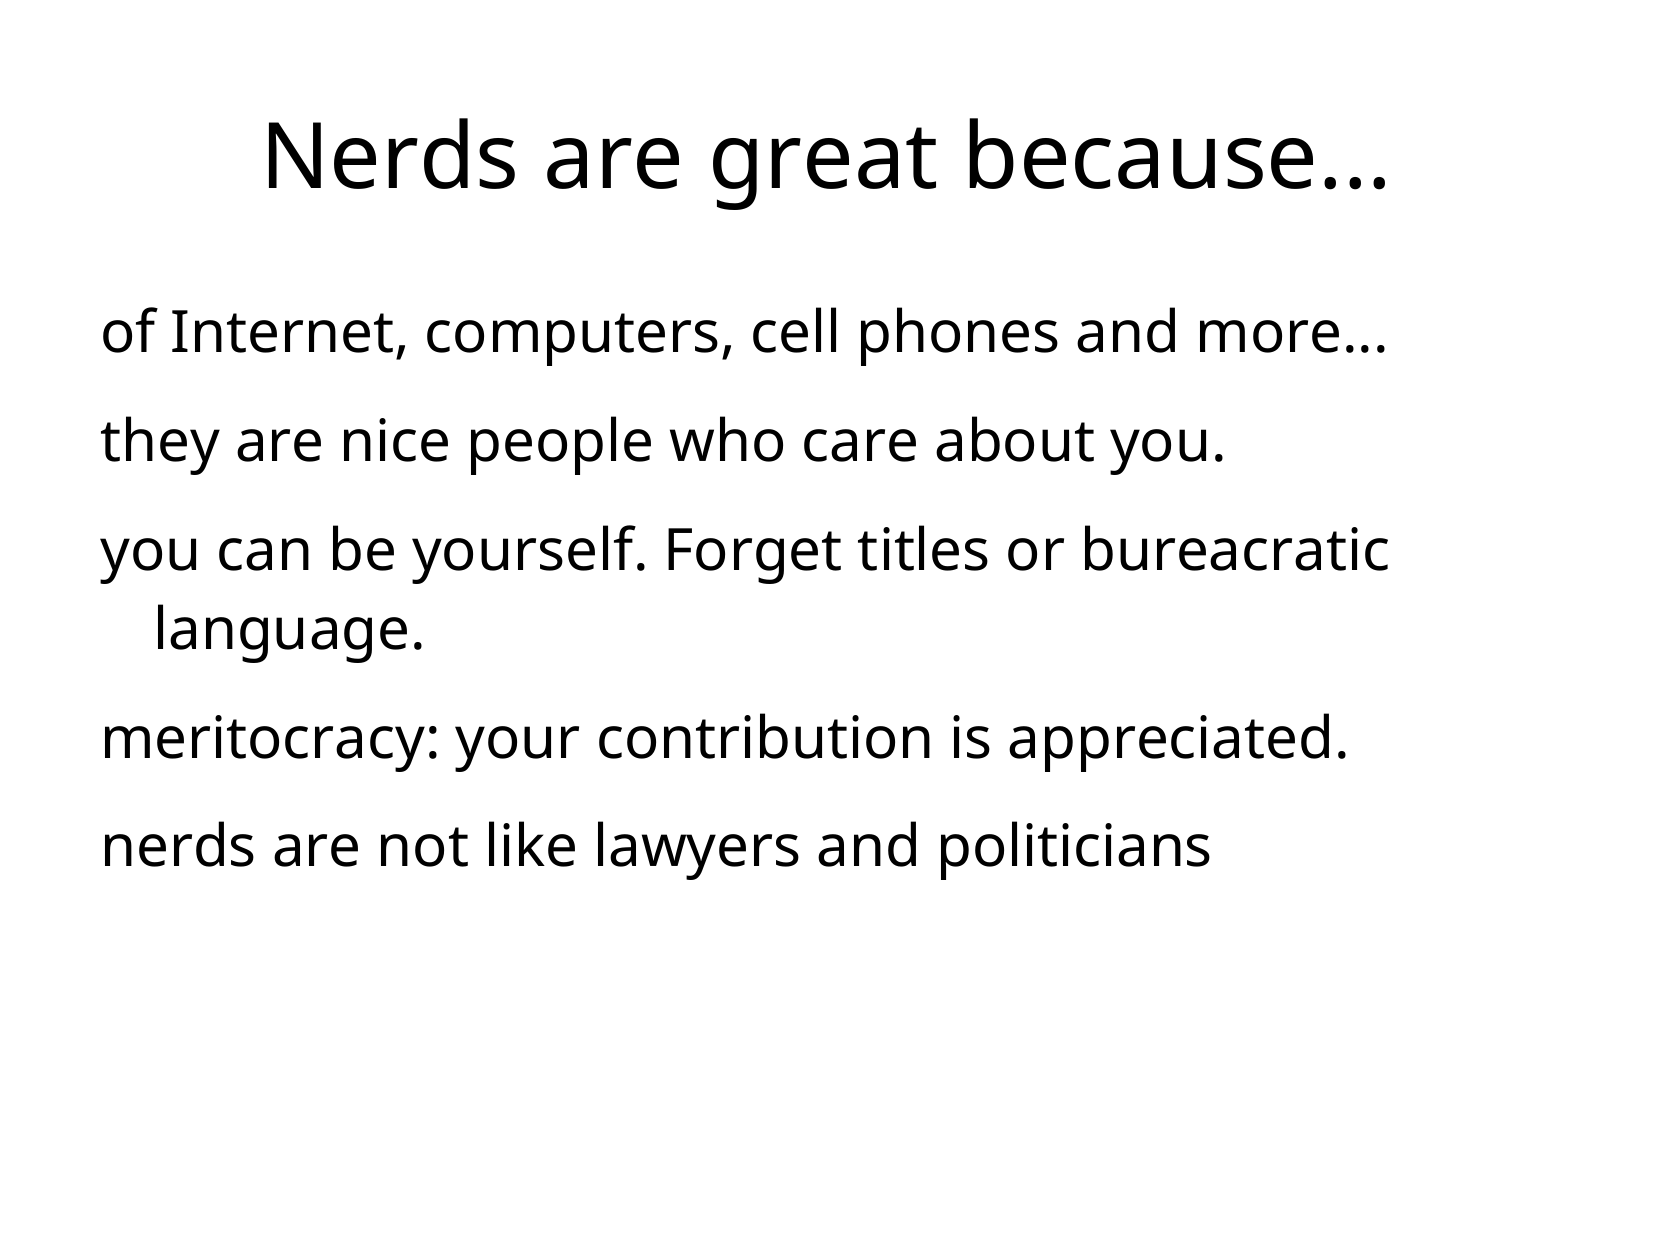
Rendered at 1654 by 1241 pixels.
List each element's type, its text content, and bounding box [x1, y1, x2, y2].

list of Internet, computers, cell phones and more... they are nice people who care about you. you can be yourself. Forget titles or bureacratic language. meritocracy: your contribution is appreciated. nerds are not like lawyers and politicians [82, 290, 1571, 1109]
title Nerds are great because... [82, 49, 1571, 257]
